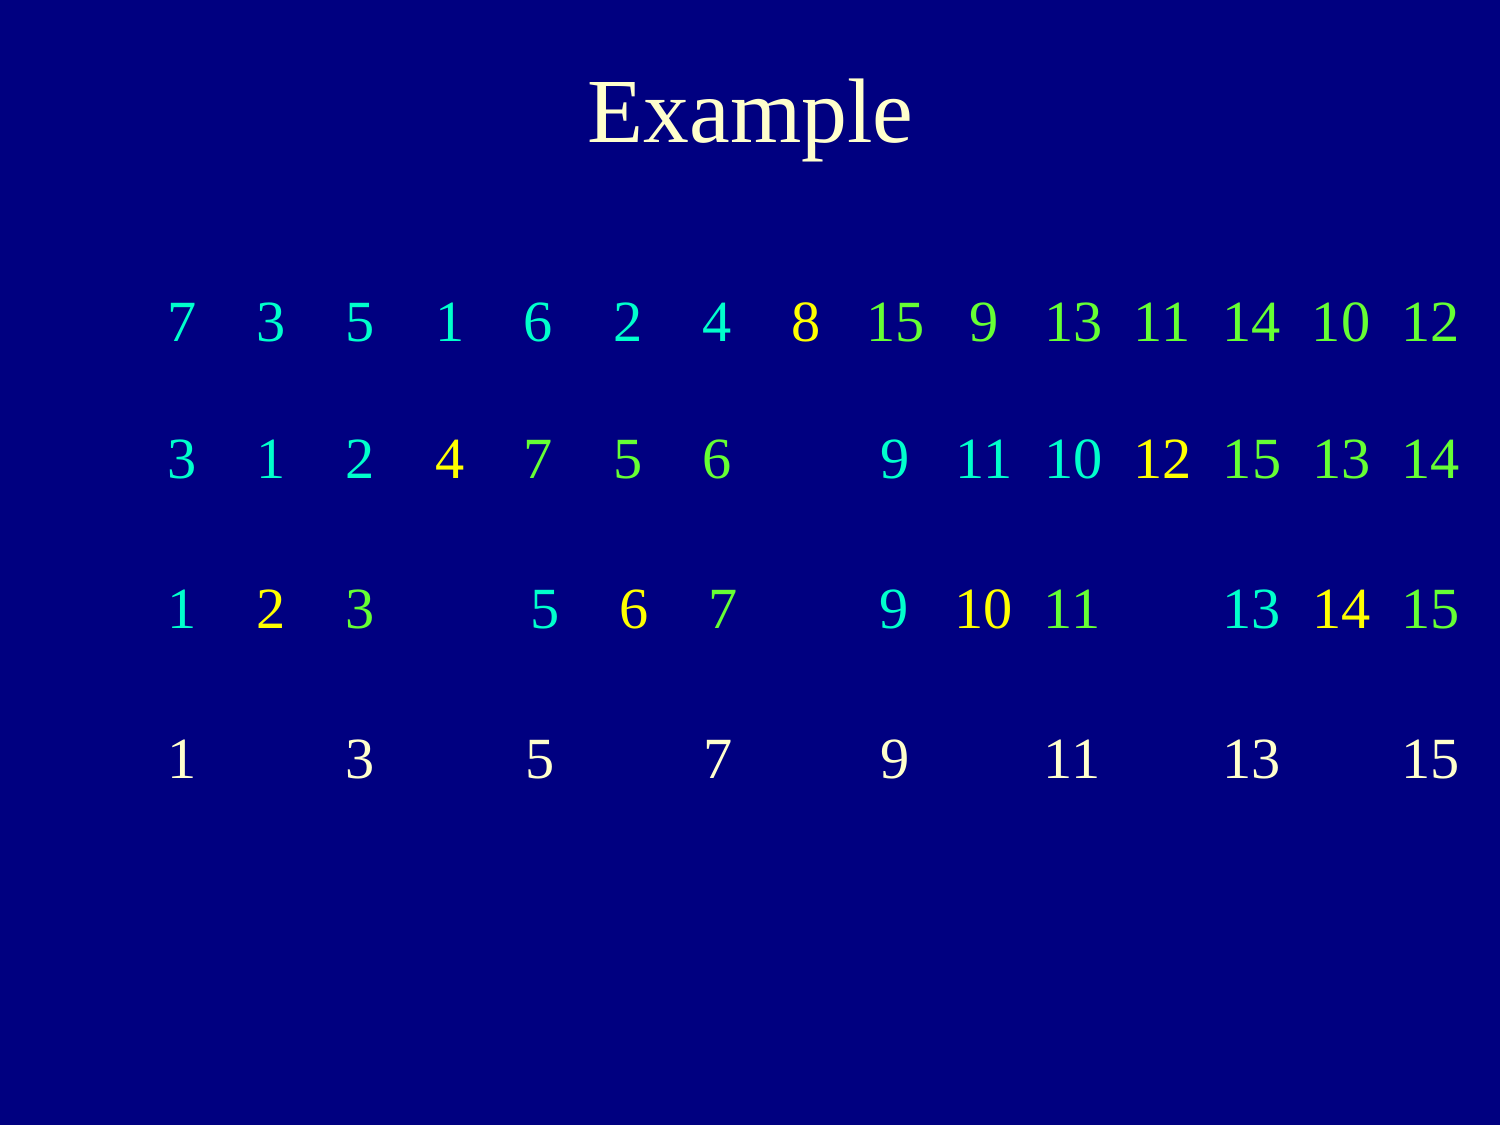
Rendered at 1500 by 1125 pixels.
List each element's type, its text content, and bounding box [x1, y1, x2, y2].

table_header 14 [1386, 413, 1475, 500]
table_header 4 [405, 413, 494, 500]
table_header 14 [1297, 563, 1386, 650]
table_header 3 [316, 713, 405, 800]
table_header 7 [679, 563, 767, 650]
table_header 8 [761, 275, 851, 362]
table_header 13 [1297, 413, 1386, 500]
table_header 15 [1386, 563, 1475, 650]
table_header 15 [1385, 713, 1475, 800]
table_header 9 [850, 563, 939, 650]
table_header 11 [940, 413, 1029, 500]
table_header 11 [1028, 563, 1117, 650]
table_header 6 [494, 275, 583, 362]
table_header 12 [1119, 413, 1207, 500]
table_header 14 [1207, 275, 1297, 362]
table_header 13 [1207, 563, 1297, 650]
table_header 9 [940, 275, 1029, 362]
table_header 5 [495, 713, 584, 800]
table_header 1 [137, 563, 227, 650]
table_header 7 [137, 275, 227, 362]
table_header 12 [1386, 275, 1475, 362]
table_header 1 [405, 275, 494, 362]
table_header 7 [673, 713, 763, 800]
table_header 9 [851, 413, 940, 500]
table_header 13 [1029, 275, 1118, 362]
table_header 10 [939, 563, 1028, 650]
table_header 11 [1028, 713, 1118, 800]
table_header 10 [1029, 413, 1119, 500]
table_header 15 [851, 275, 940, 362]
table_header 10 [1297, 275, 1386, 362]
table_header 3 [316, 563, 405, 650]
table_header 15 [1207, 413, 1297, 500]
table_header 5 [583, 413, 673, 500]
table_header 2 [316, 413, 405, 500]
table_header 6 [589, 563, 679, 650]
table_header 7 [494, 413, 583, 500]
table_header 2 [583, 275, 673, 362]
table_header 5 [500, 563, 589, 650]
table_header 1 [227, 413, 316, 500]
table_header 6 [673, 413, 761, 500]
table_header 1 [137, 713, 227, 800]
title Example [22, 43, 1480, 169]
table_header 2 [227, 563, 316, 650]
table_header 13 [1207, 713, 1297, 800]
table_header 3 [227, 275, 316, 362]
table_header 9 [850, 713, 940, 800]
table_header 3 [137, 413, 227, 500]
table_header 5 [316, 275, 405, 362]
table_header 4 [673, 275, 761, 362]
table_header 11 [1118, 275, 1207, 362]
